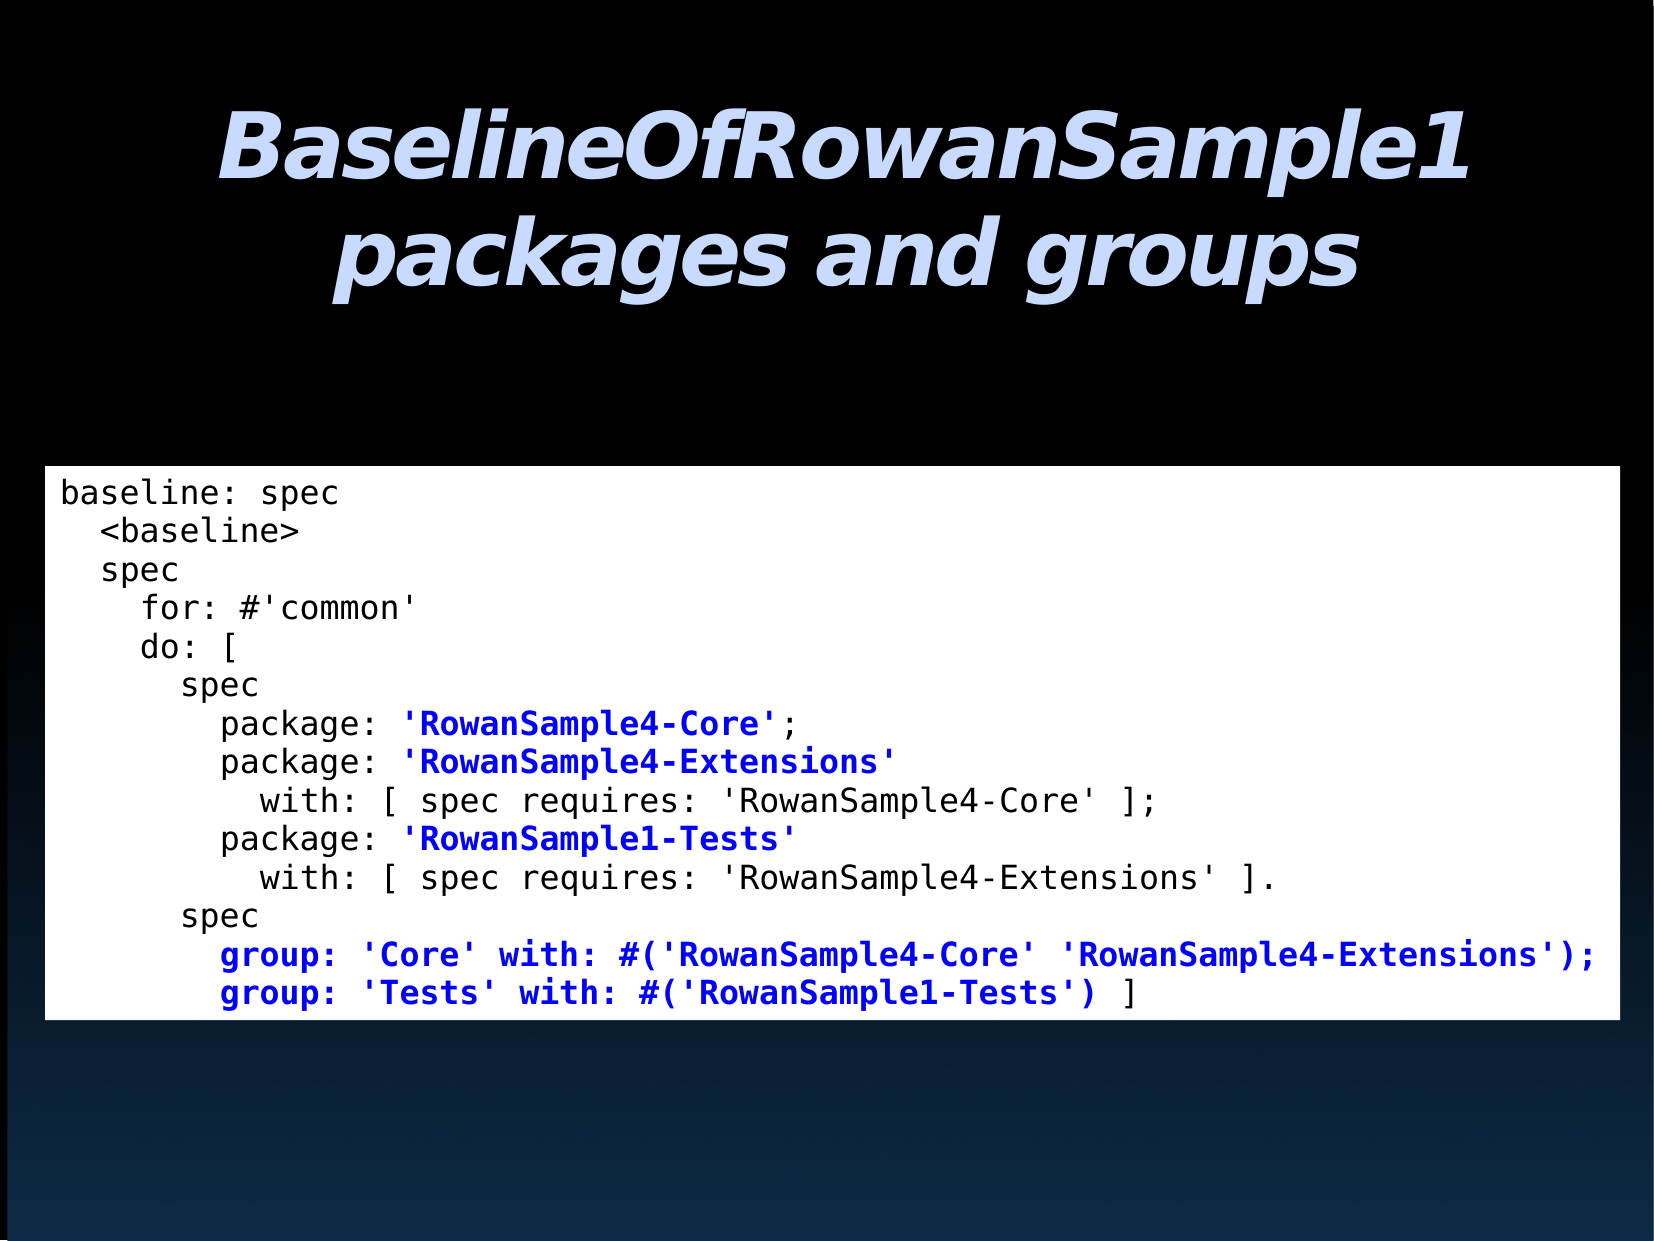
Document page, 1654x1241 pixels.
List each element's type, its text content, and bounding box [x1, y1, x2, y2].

picture [7, 6, 1654, 1241]
text_box baseline: spec <baseline> spec for: #'common' do: [ spec package: 'RowanSample4-Core'; package: 'RowanSample4-Extensions' with: [ spec requires: 'RowanSample4-Core' ]; package: 'RowanSample1-Tests' with: [ spec requires: 'RowanSample4-Extensions' ]. spec group: 'Core' with: #('RowanSample4-Core' 'RowanSample4-Extensions'); group: 'Tests' with: #('RowanSample1-Tests') ] [45, 466, 1621, 1021]
title BaselineOfRowanSample1 packages and groups [101, 93, 1595, 308]
